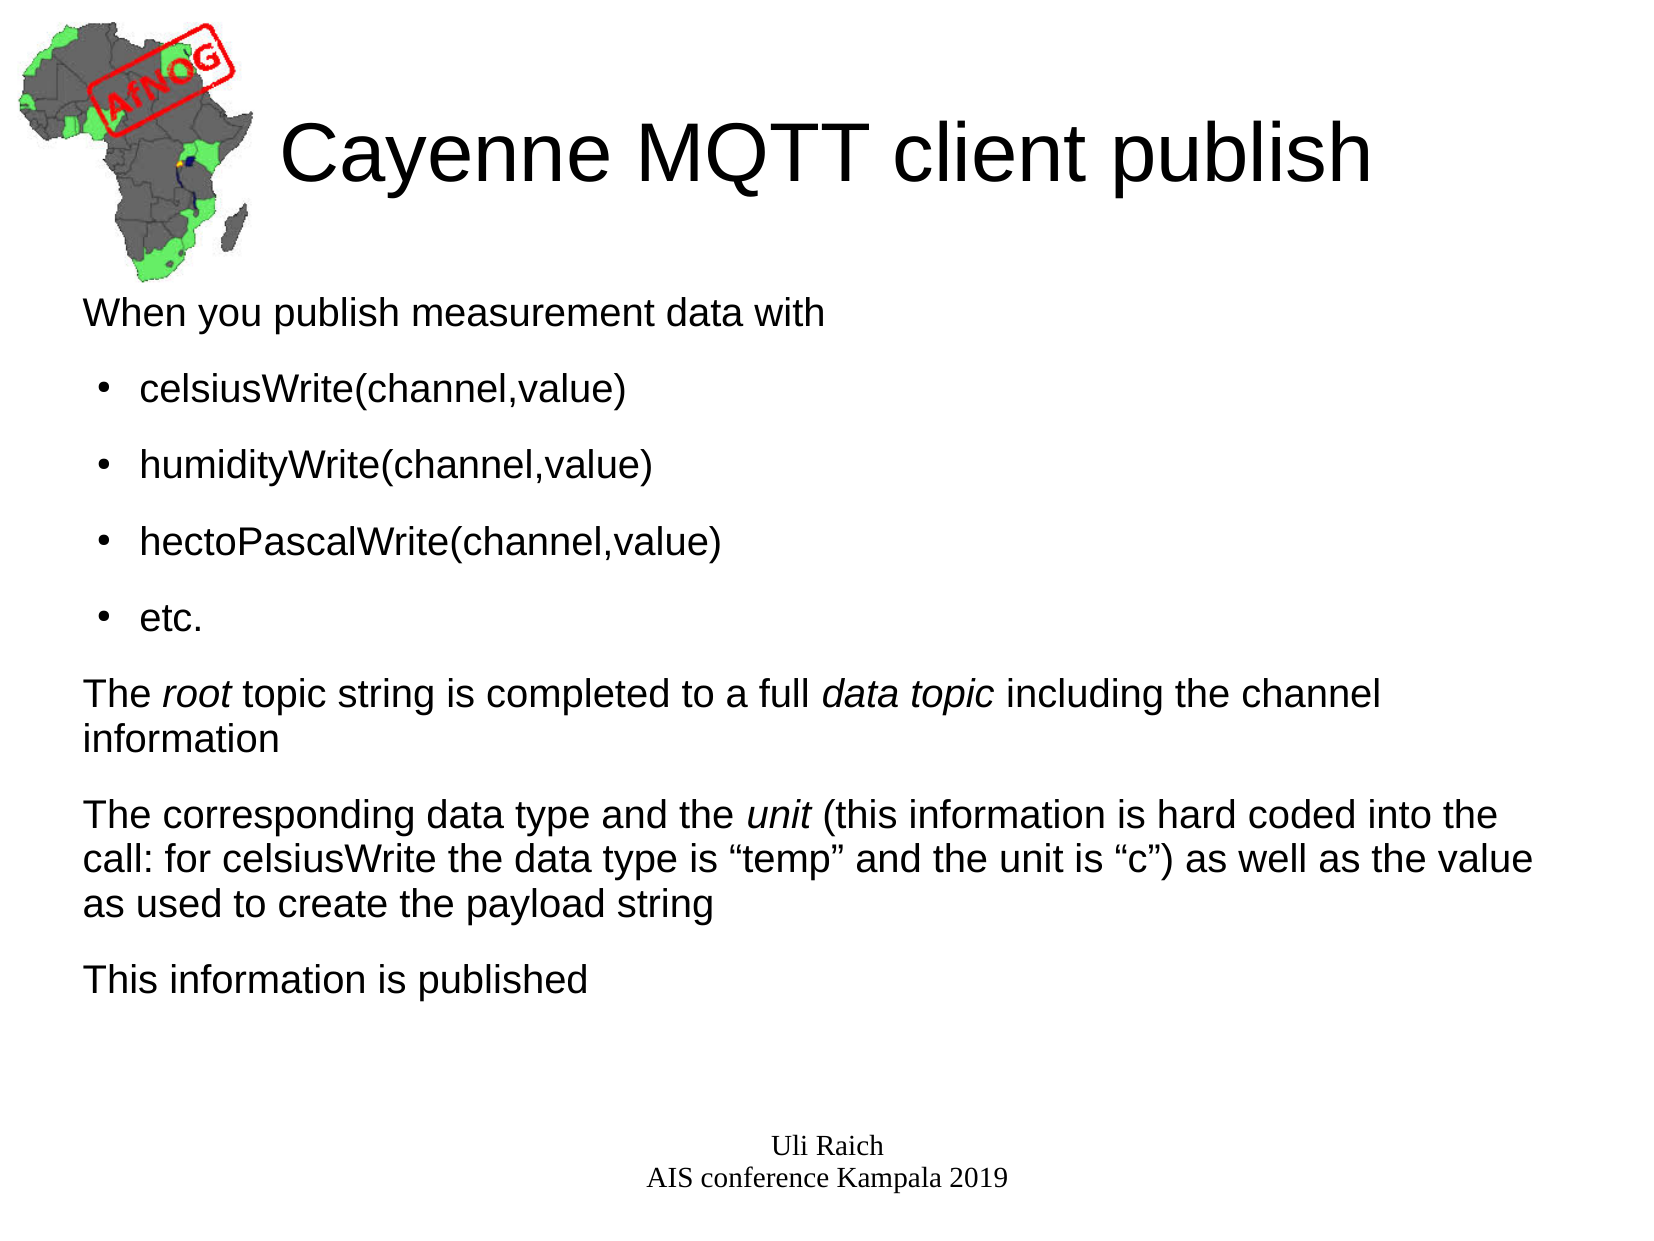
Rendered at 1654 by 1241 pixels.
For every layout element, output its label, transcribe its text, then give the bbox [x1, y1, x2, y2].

title Cayenne MQTT client publish [82, 49, 1571, 257]
list When you publish measurement data with celsiusWrite(channel,value) humidityWrite(channel,value) hectoPascalWrite(channel,value) etc. The root topic string is completed to a full data topic including the channel information The corresponding data type and the unit (this information is hard coded into the call: for celsiusWrite the data type is “temp” and the unit is “c”) as well as the value as used to create the payload string This information is published [82, 290, 1571, 1010]
picture [9, 0, 259, 291]
